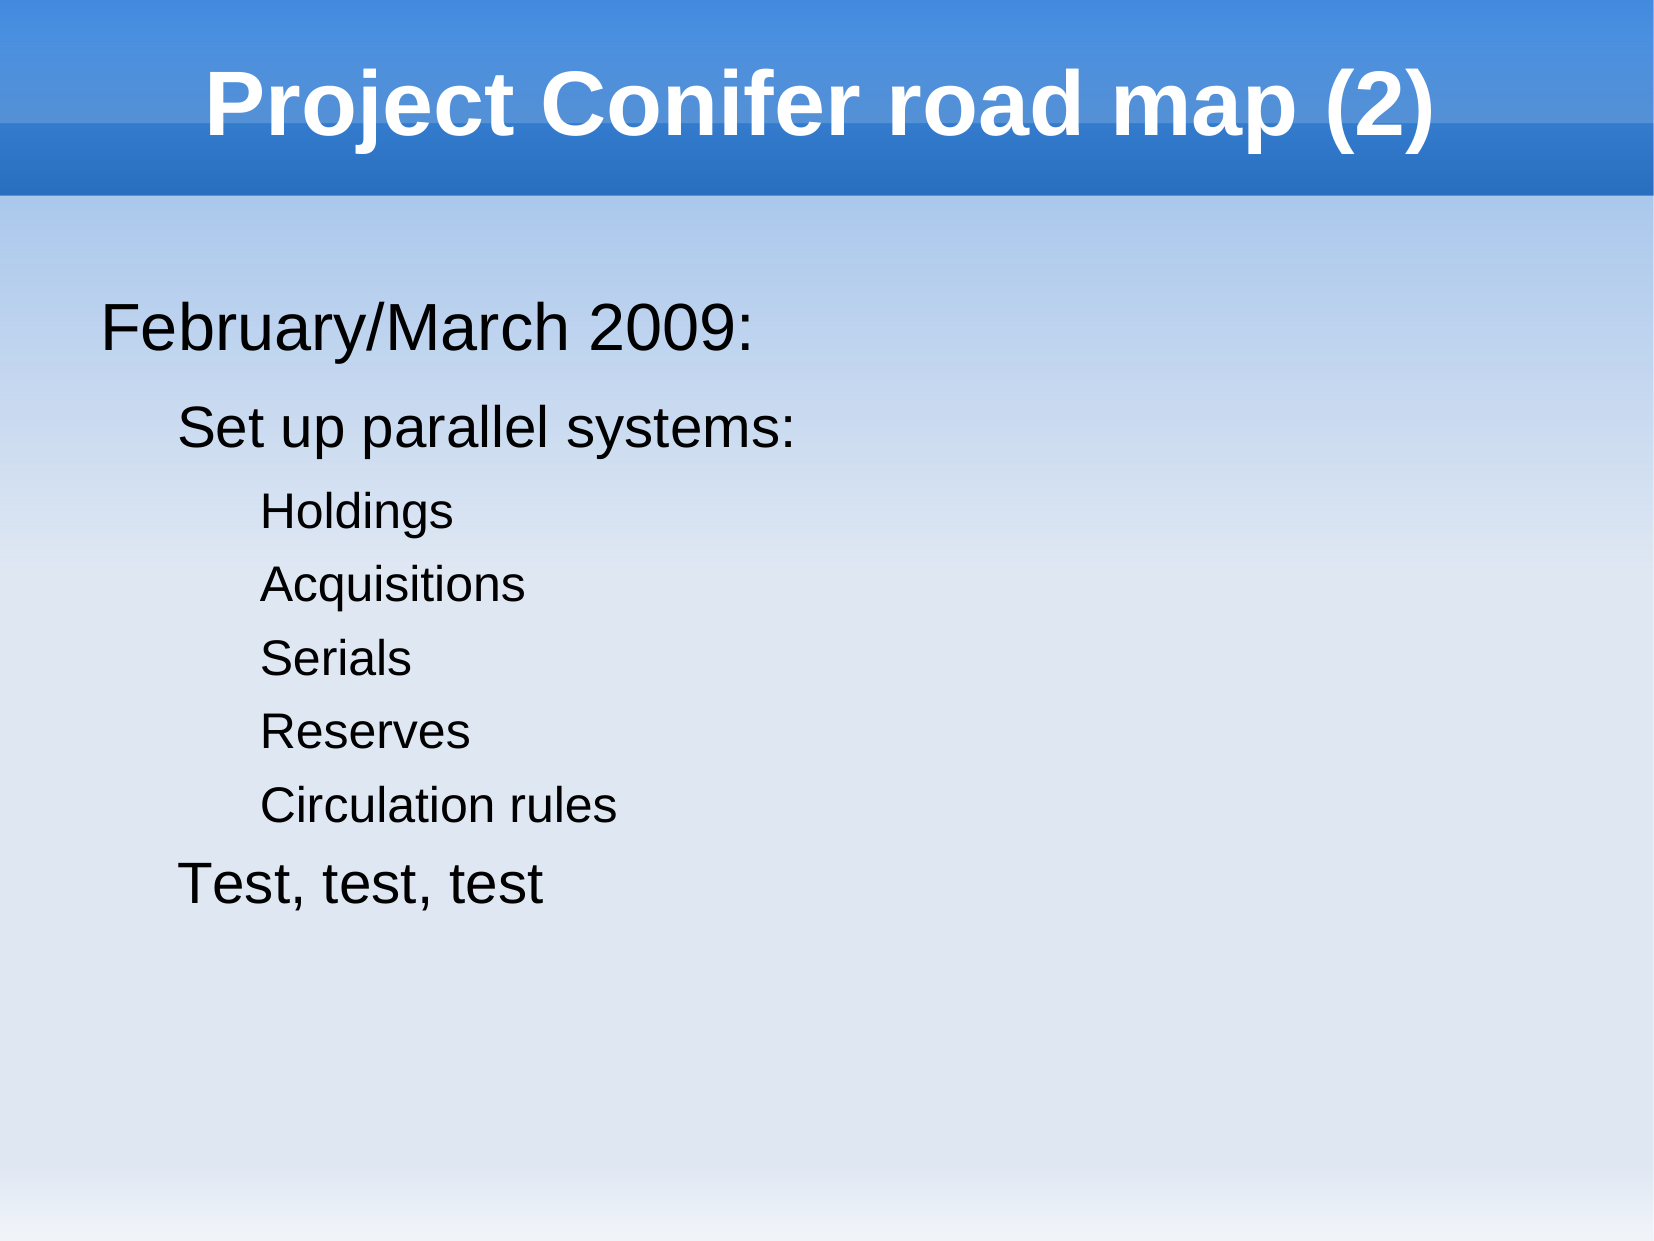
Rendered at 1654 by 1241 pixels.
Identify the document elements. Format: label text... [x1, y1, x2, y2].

list February/March 2009: Set up parallel systems: Holdings Acquisitions Serials Reserves Circulation rules Test, test, test [82, 290, 1571, 1094]
picture [0, 0, 1654, 1241]
title Project Conifer road map (2) [76, 0, 1565, 208]
